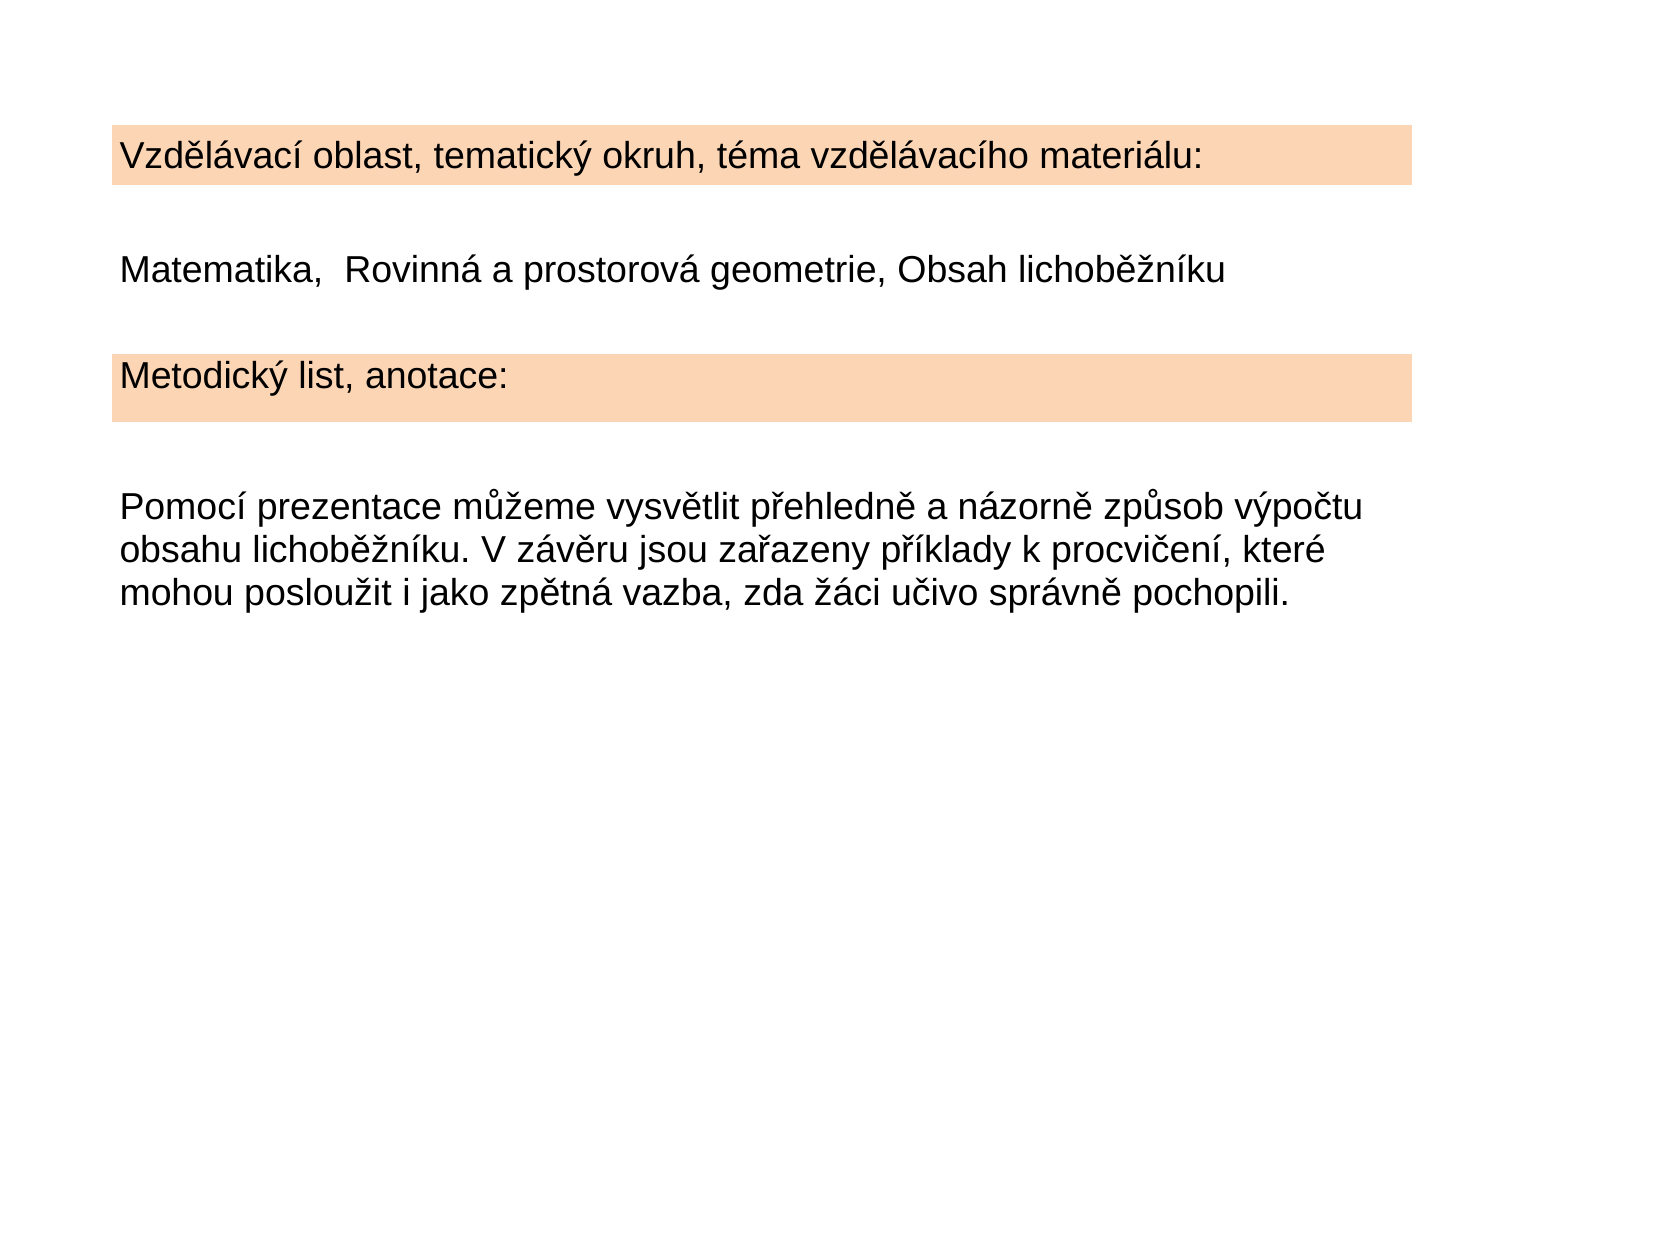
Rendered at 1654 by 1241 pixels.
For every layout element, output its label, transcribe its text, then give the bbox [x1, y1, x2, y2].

table_header Vzdělávací oblast, tematický okruh, téma vzdělávacího materiálu: [112, 125, 1412, 185]
table_cell Pomocí prezentace můžeme vysvětlit přehledně a názorně způsob výpočtu obsahu lichoběžníku. V závěru jsou zařazeny příklady k procvičení, které mohou posloužit i jako zpětná vazba, zda žáci učivo správně pochopili. [112, 422, 1412, 915]
table_cell Metodický list, anotace: [112, 354, 1412, 422]
table_cell Matematika, Rovinná a prostorová geometrie, Obsah lichoběžníku [112, 185, 1412, 354]
